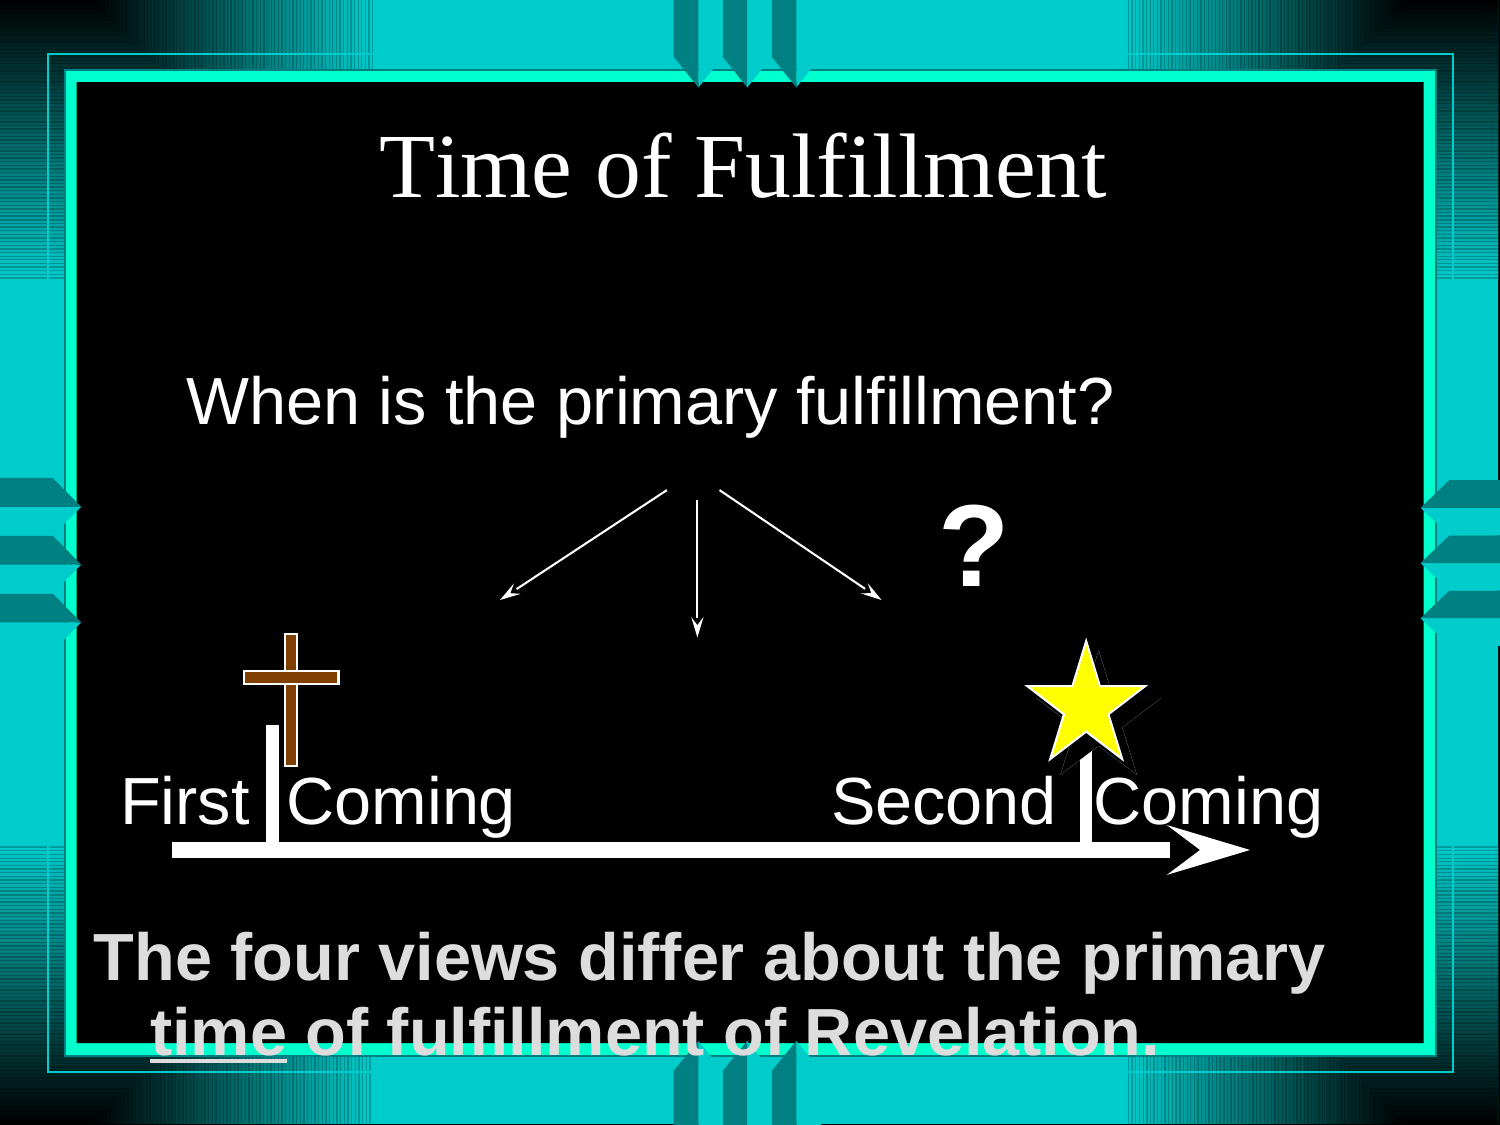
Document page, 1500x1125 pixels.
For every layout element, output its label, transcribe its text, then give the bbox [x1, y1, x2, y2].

text_box [243, 633, 339, 749]
text_box Second Coming [815, 749, 1395, 846]
text_box ? [924, 462, 1025, 617]
text_box [1027, 641, 1146, 749]
title Time of Fulfillment [99, 37, 1388, 225]
text_box First Coming [105, 749, 619, 846]
list The four views differ about the primary time of fulfillment of Revelation. [78, 912, 1422, 1078]
text_box When is the primary fulfillment? [171, 349, 1303, 446]
